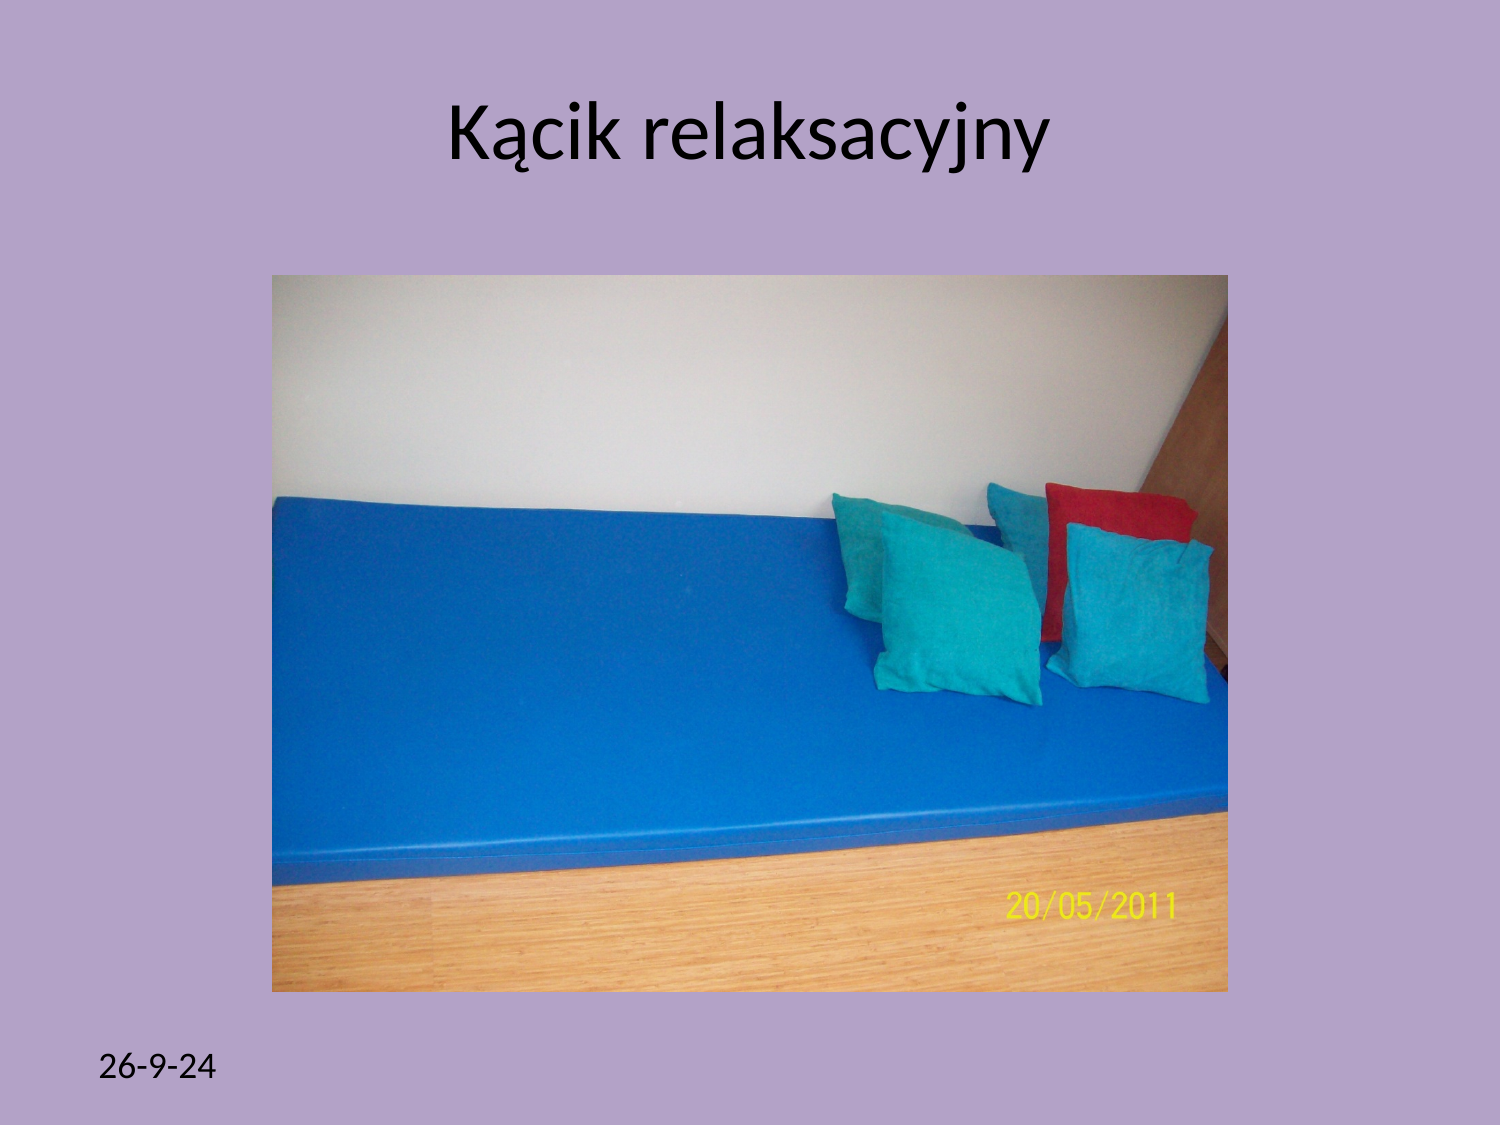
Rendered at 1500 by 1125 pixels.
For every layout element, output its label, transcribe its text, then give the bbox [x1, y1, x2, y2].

picture [272, 275, 1228, 992]
title Kącik relaksacyjny [75, 45, 1425, 233]
